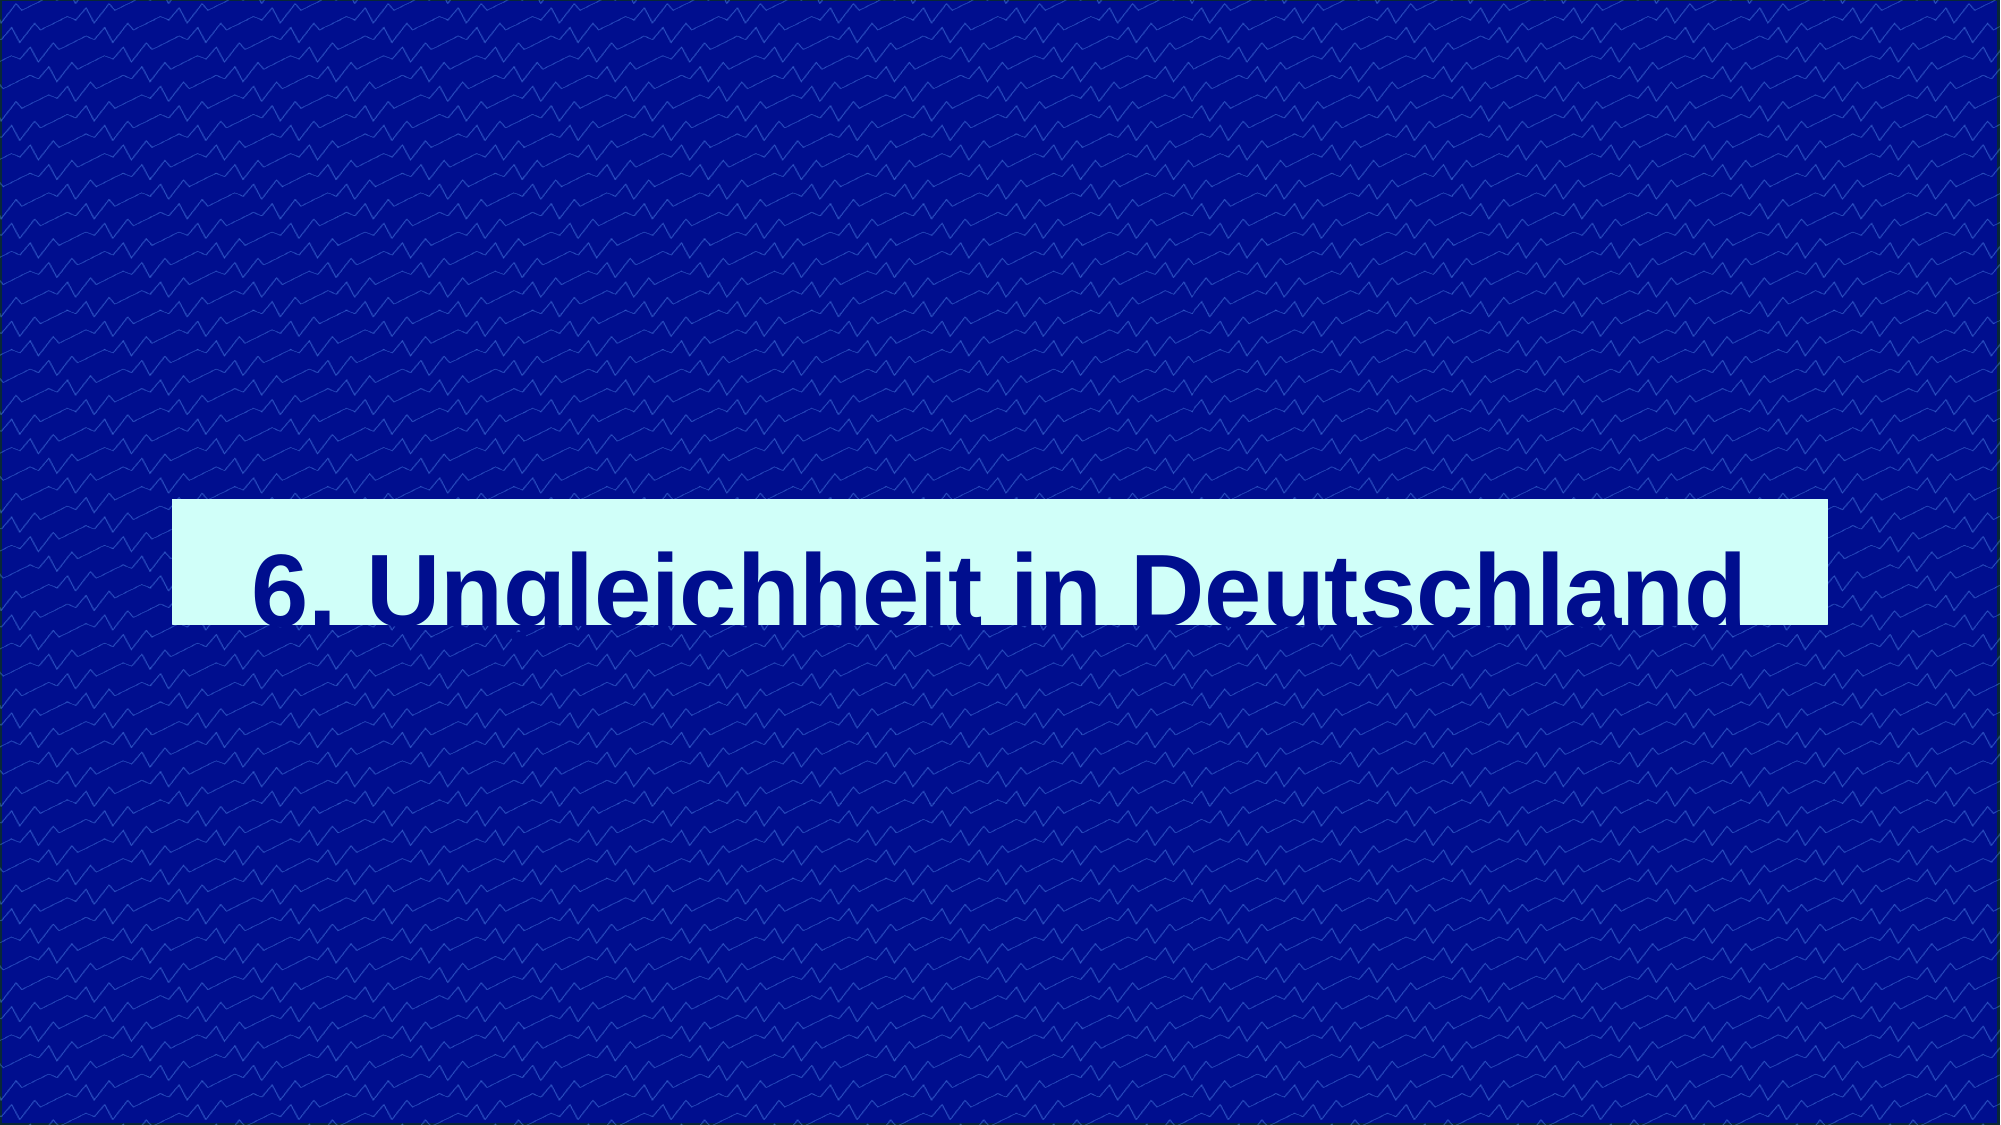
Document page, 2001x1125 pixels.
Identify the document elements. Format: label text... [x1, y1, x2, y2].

text_box 6. Ungleichheit in Deutschland [172, 499, 1828, 625]
text_box [0, 0, 2000, 1125]
